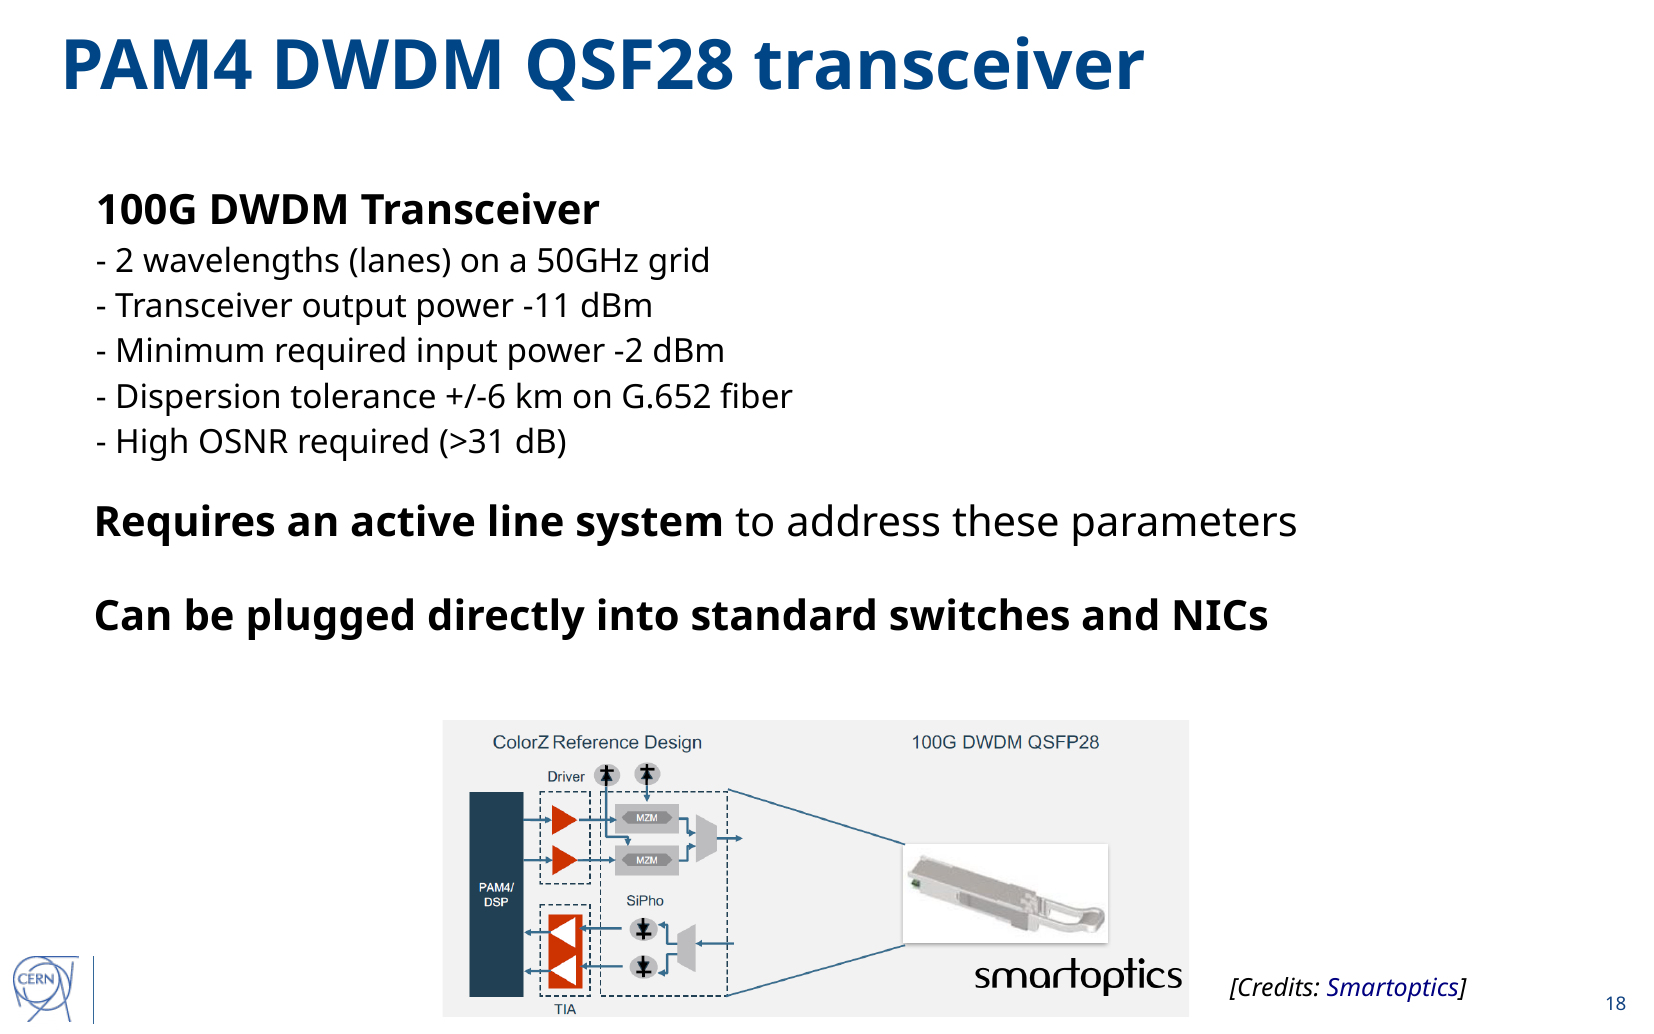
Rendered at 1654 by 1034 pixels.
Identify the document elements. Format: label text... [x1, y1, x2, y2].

picture [13, 956, 79, 1032]
text_box [Credits: Smartoptics] [1214, 962, 1523, 1011]
title PAM4 DWDM QSF28 transceiver [60, 0, 1528, 138]
picture [442, 720, 1190, 1017]
text_box 100G DWDM Transceiver - 2 wavelengths (lanes) on a 50GHz grid - Transceiver output power -11 dBm - Minimum required input power -2 dBm - Dispersion tolerance +/-6 km on G.652 fiber - High OSNR required (>31 dB) Requires an active line system to address these parameters Can be plugged directly into standard switches and NICs [78, 172, 1606, 653]
